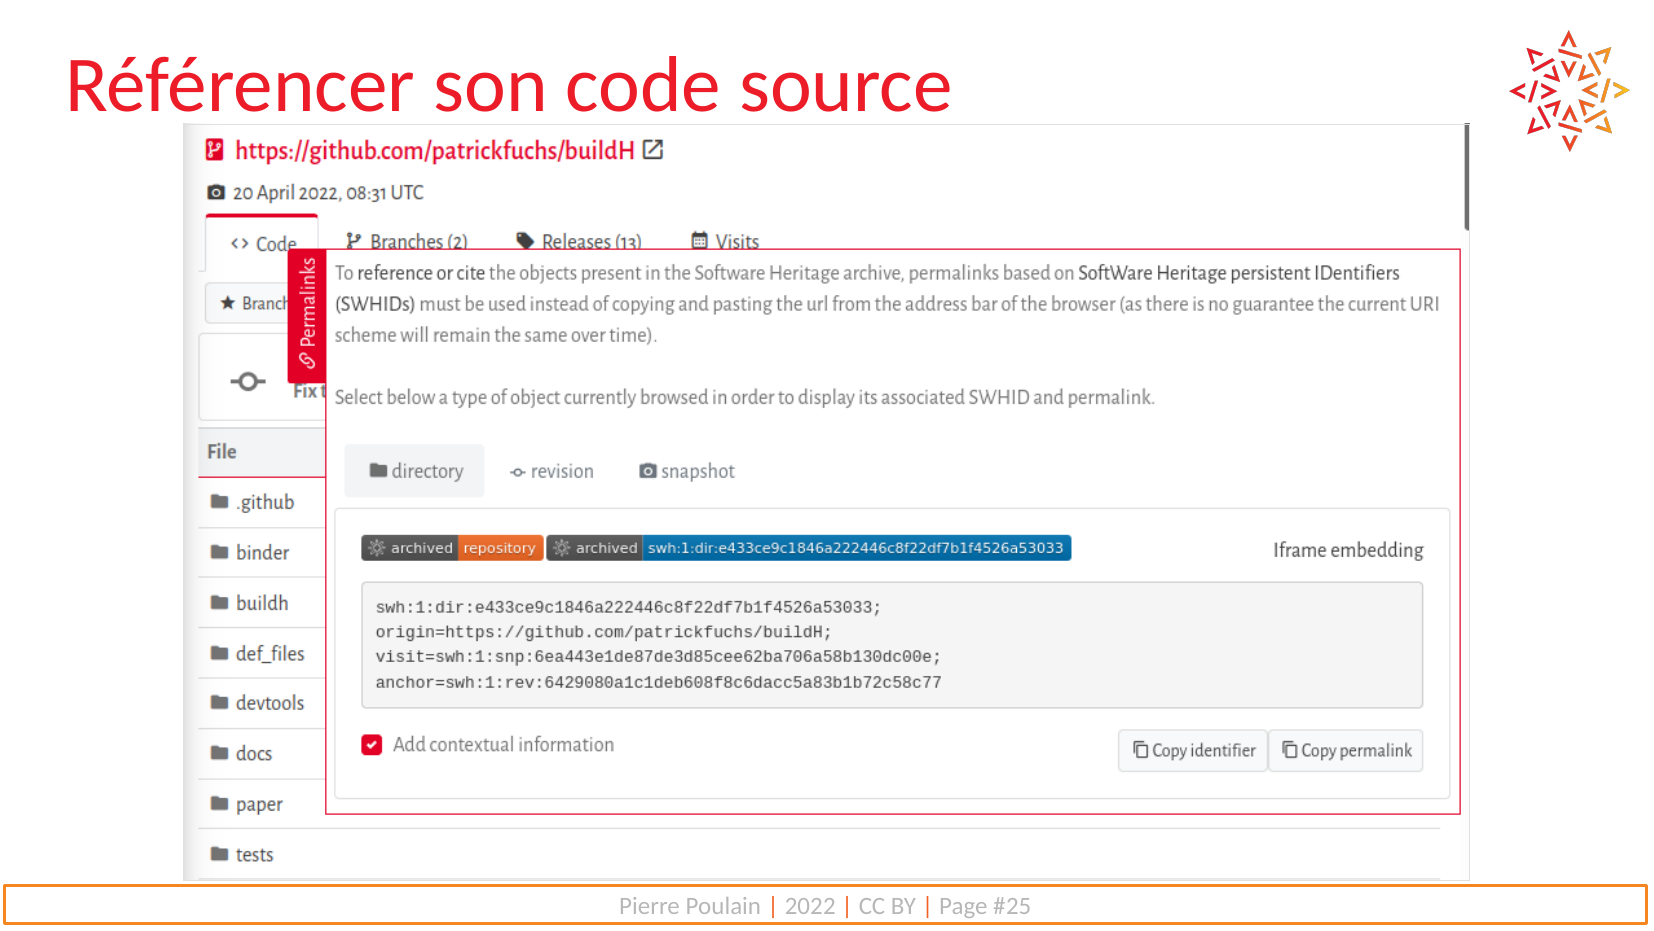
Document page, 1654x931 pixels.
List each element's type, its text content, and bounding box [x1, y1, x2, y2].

title Référencer son code source [64, 13, 1554, 169]
picture [183, 123, 1470, 881]
picture [1554, 30, 1630, 152]
